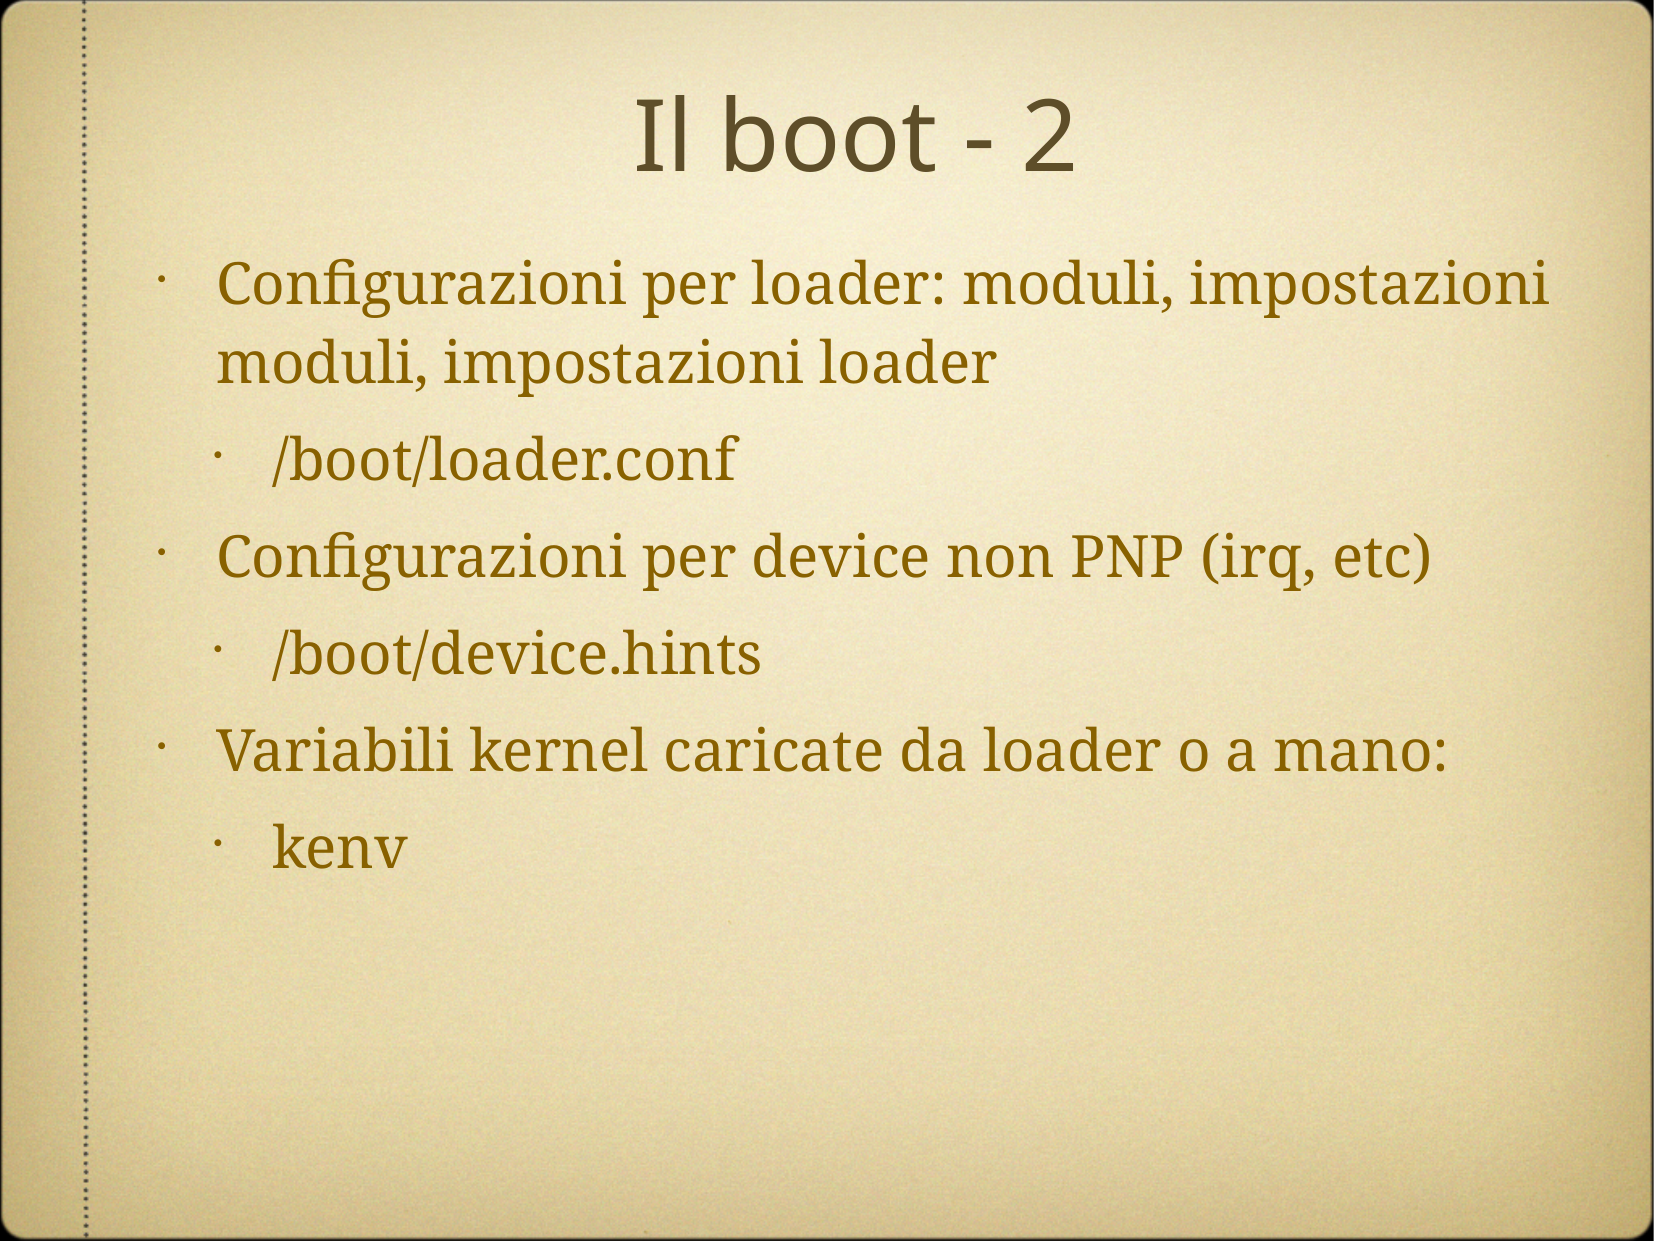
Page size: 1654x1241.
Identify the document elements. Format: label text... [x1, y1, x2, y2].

picture [0, 0, 1654, 1241]
title Il boot - 2 [118, 0, 1595, 265]
list Configurazioni per loader: moduli, impostazioni moduli, impostazioni loader /boot/loader.conf Configurazioni per device non PNP (irq, etc) /boot/device.hints Variabili kernel caricate da loader o a mano: kenv [121, 242, 1612, 1173]
